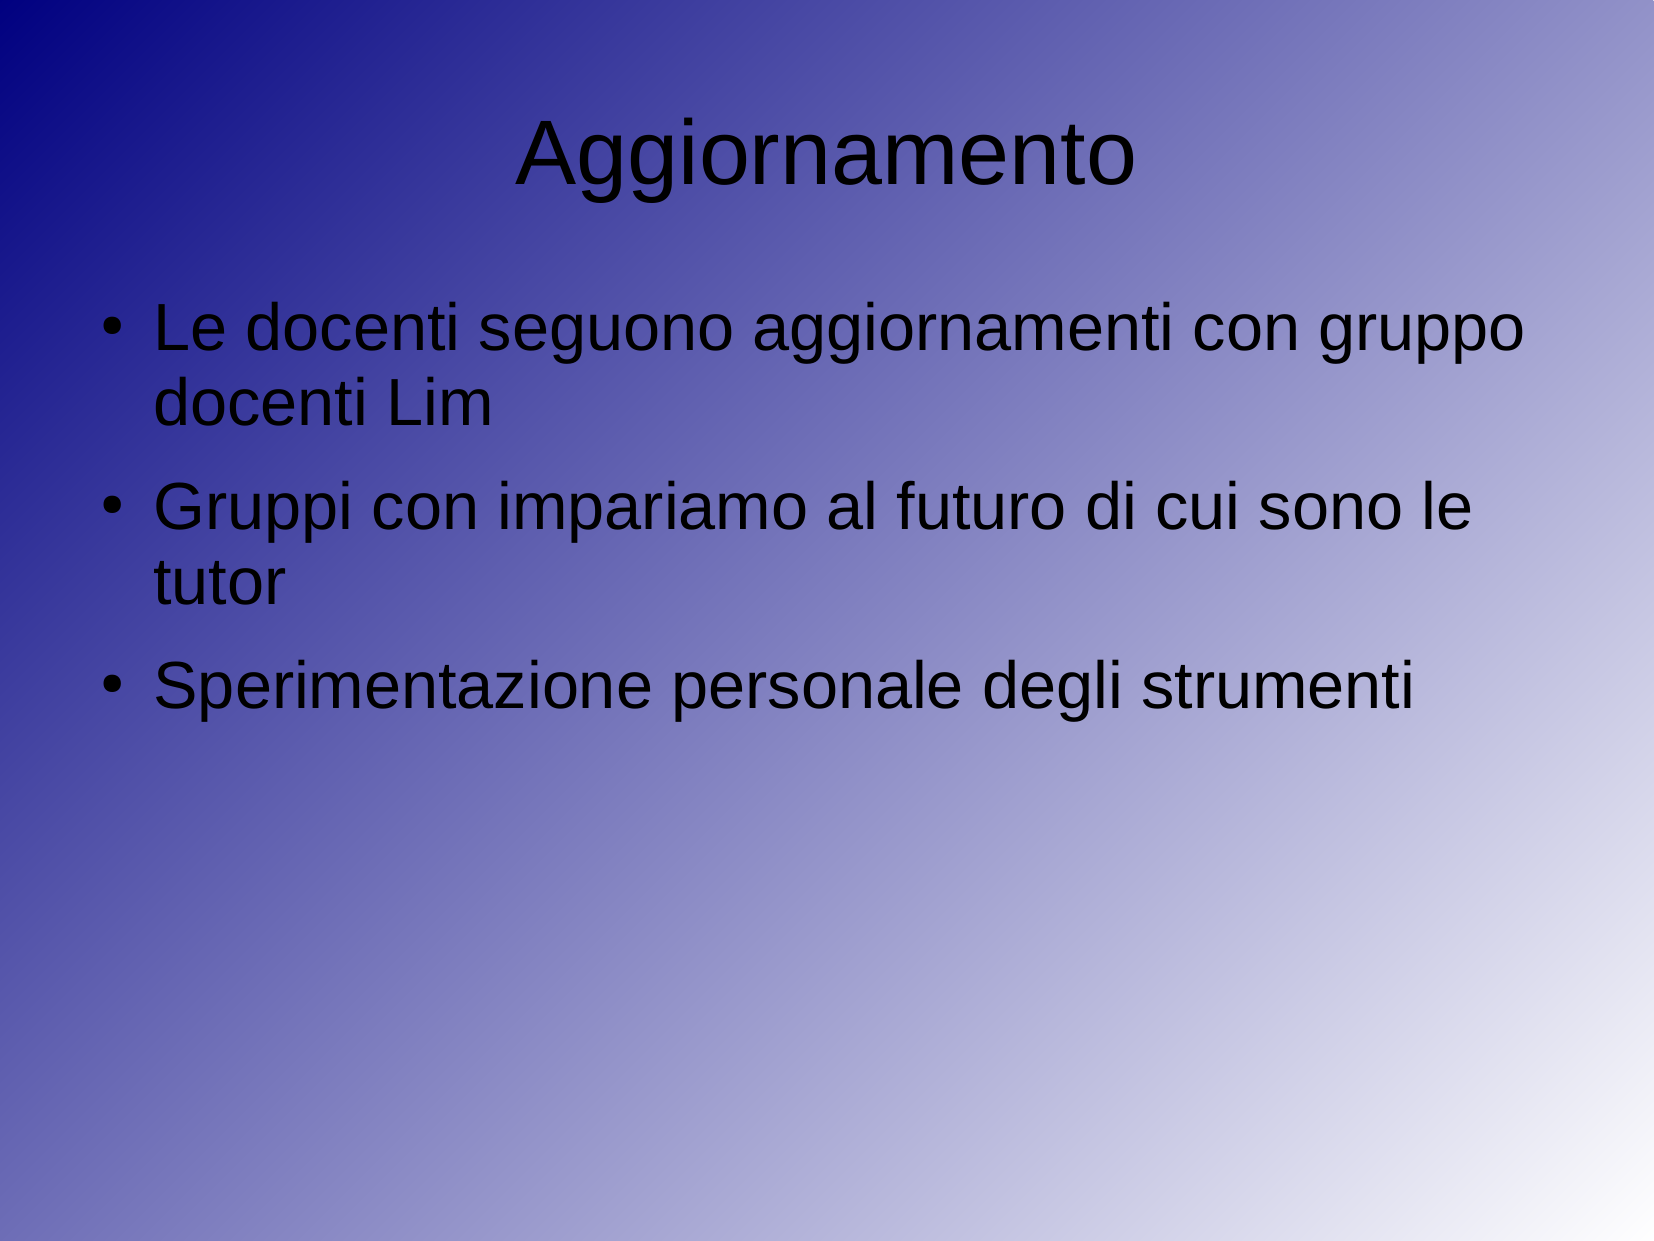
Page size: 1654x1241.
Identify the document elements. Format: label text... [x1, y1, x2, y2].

title Aggiornamento [82, 56, 1571, 250]
list Le docenti seguono aggiornamenti con gruppo docenti Lim Gruppi con impariamo al futuro di cui sono le tutor Sperimentazione personale degli strumenti [82, 290, 1571, 1094]
